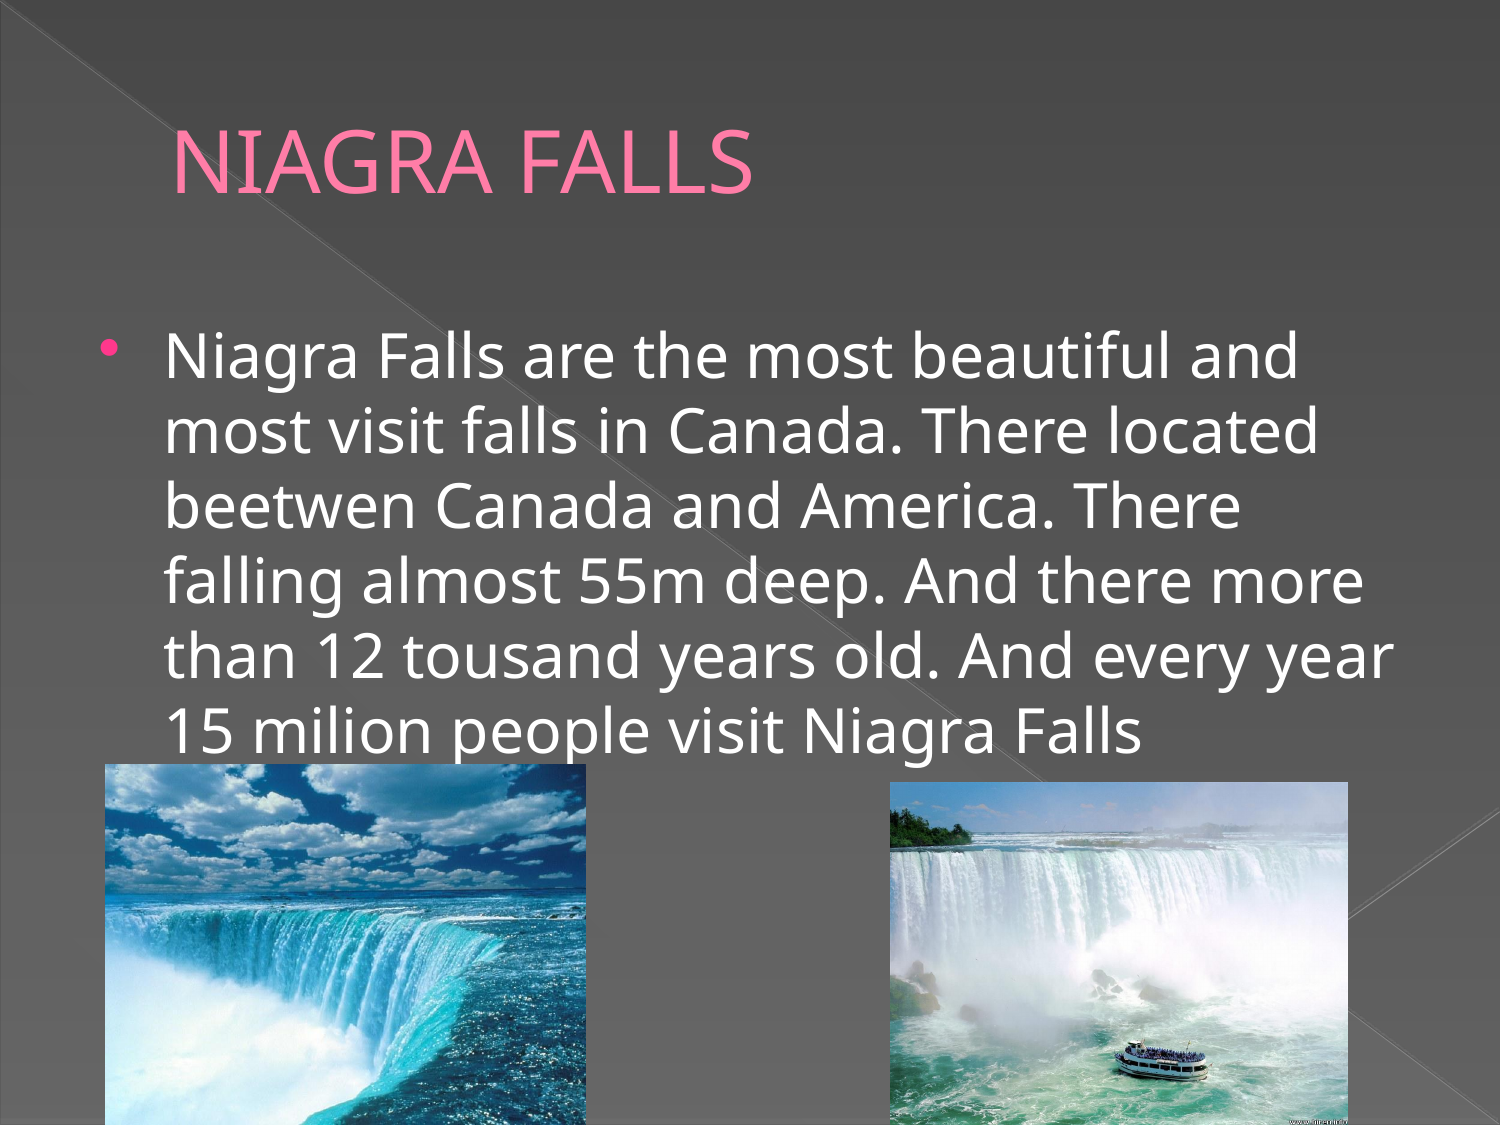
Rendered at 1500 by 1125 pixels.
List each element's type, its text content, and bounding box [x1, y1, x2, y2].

picture [890, 782, 1348, 1125]
list Niagra Falls are the most beautiful and most visit falls in Canada. There located beetwen Canada and America. There falling almost 55m deep. And there more than 12 tousand years old. And every year 15 milion people visit Niagra Falls [75, 308, 1425, 1059]
title NIAGRA FALLS [75, 43, 1425, 274]
picture [105, 764, 586, 1125]
